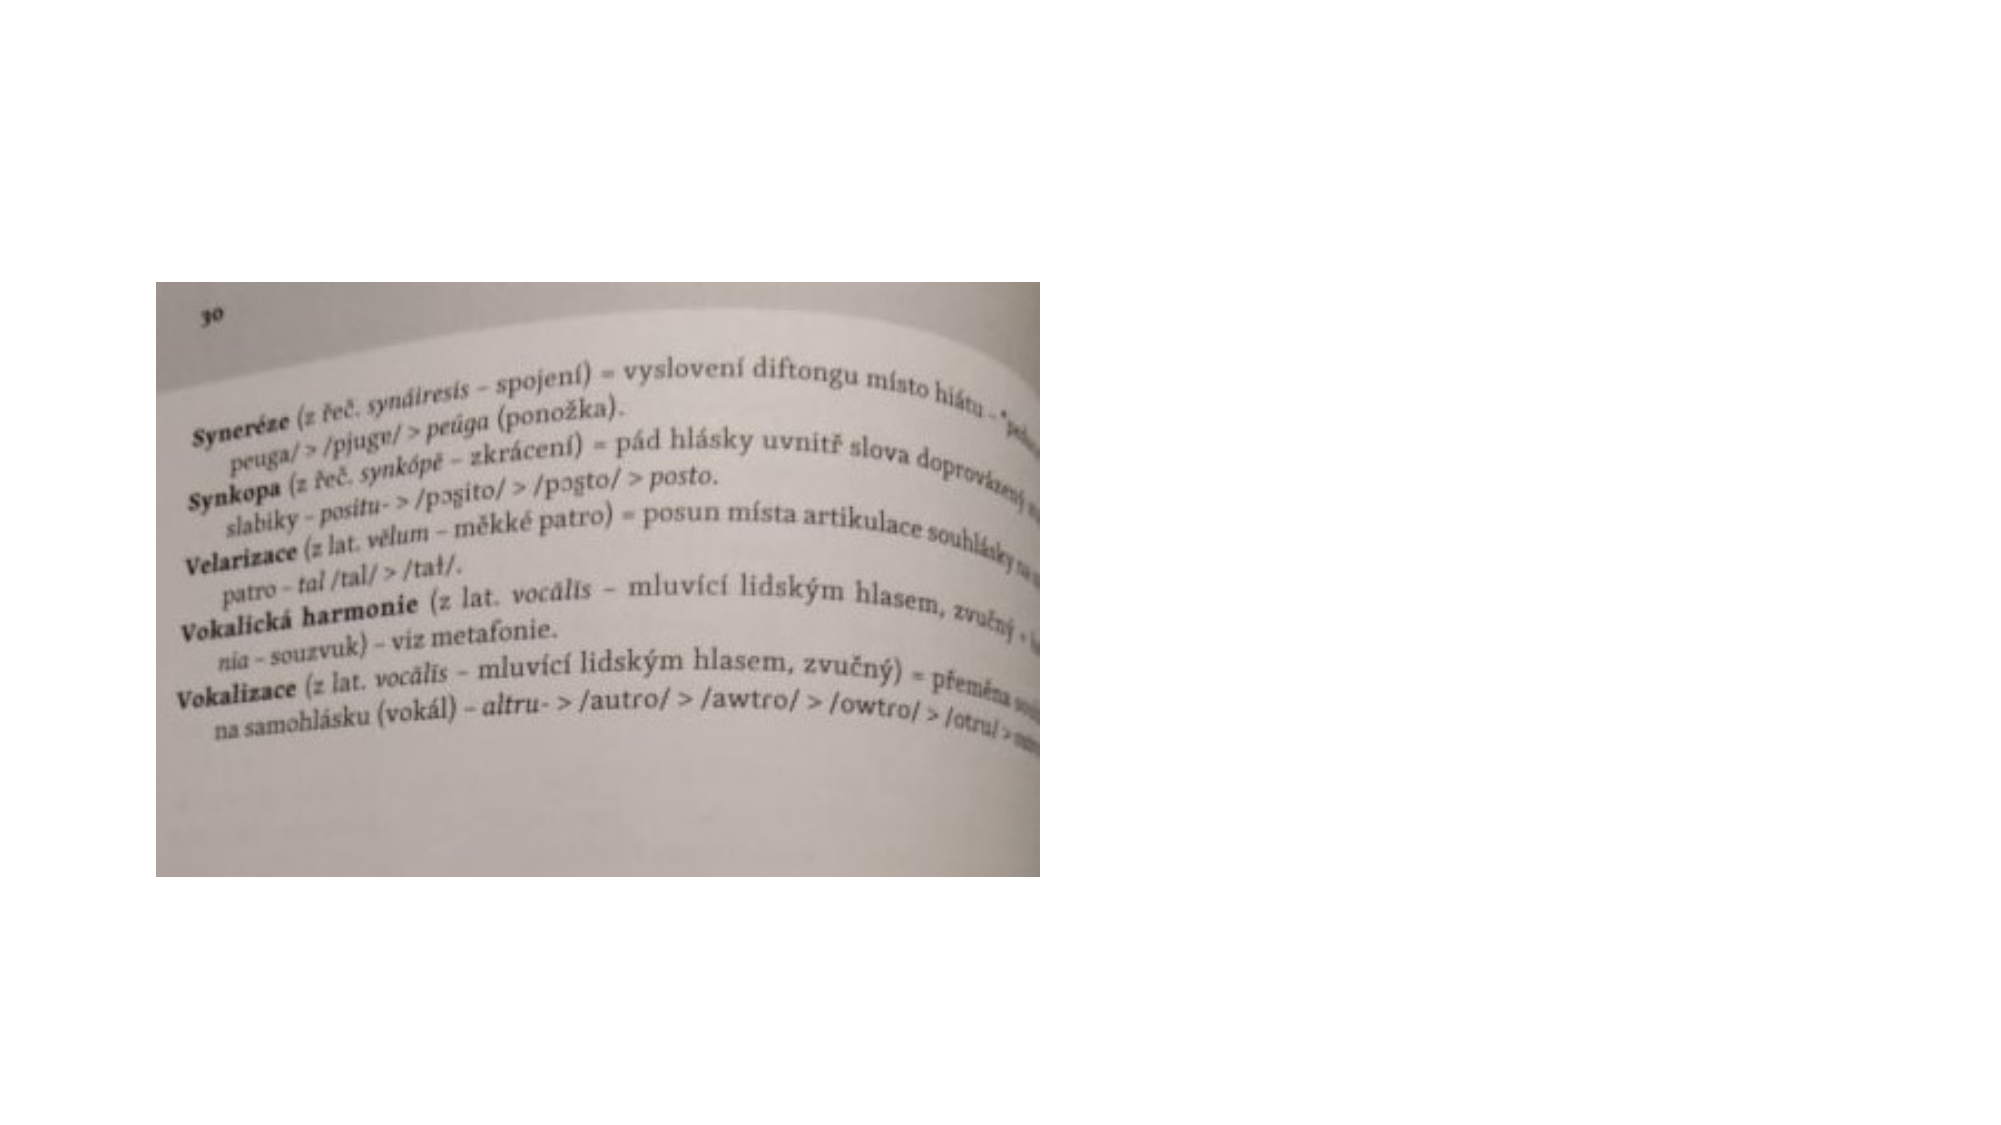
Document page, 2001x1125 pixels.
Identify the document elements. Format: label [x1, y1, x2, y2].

picture [156, 282, 1040, 877]
